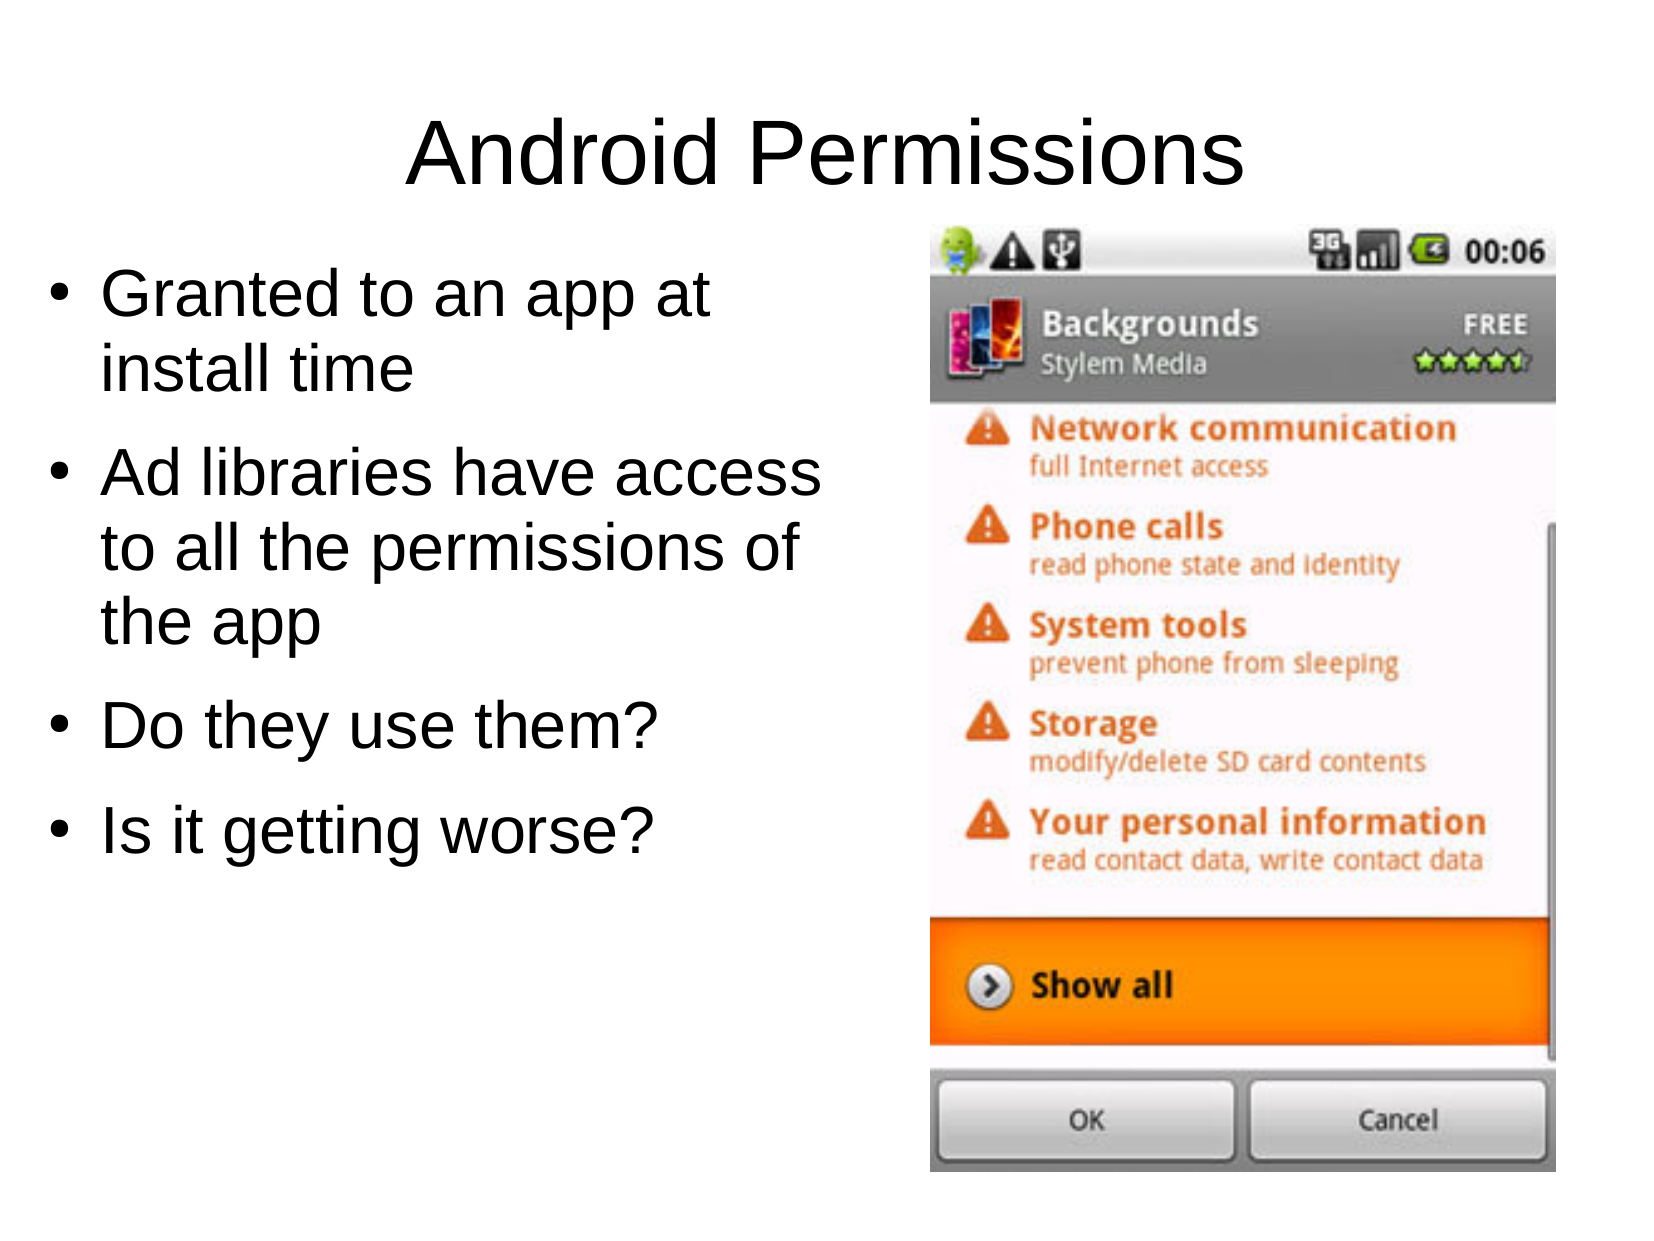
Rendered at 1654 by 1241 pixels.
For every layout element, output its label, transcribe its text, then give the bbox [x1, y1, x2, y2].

list Granted to an app at install time Ad libraries have access to all the permissions of the app Do they use them? Is it getting worse? [29, 255, 840, 976]
picture [930, 224, 1556, 1172]
title Android Permissions [82, 49, 1571, 257]
